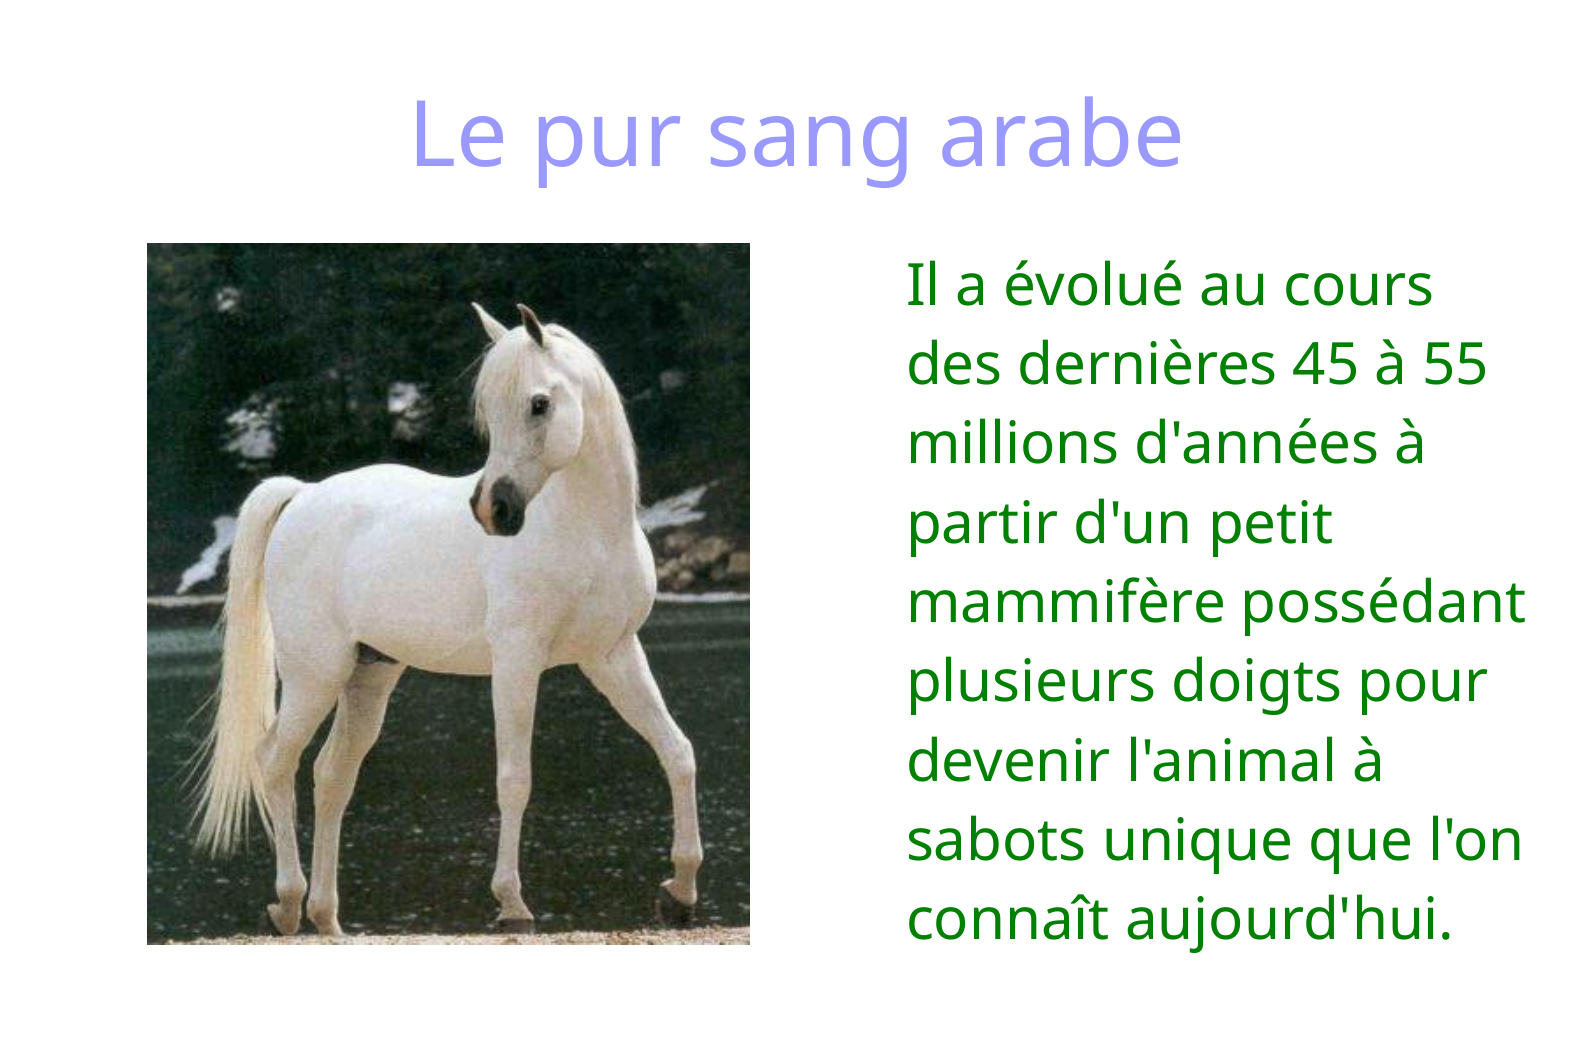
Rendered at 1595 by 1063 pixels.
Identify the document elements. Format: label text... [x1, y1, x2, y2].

picture [147, 243, 750, 945]
list Il a évolué au cours des dernières 45 à 55 millions d'années à partir d'un petit mammifère possédant plusieurs doigts pour devenir l'animal à sabots unique que l'on connaît aujourd'hui. [835, 243, 1536, 950]
title Le pur sang arabe [79, 18, 1515, 244]
